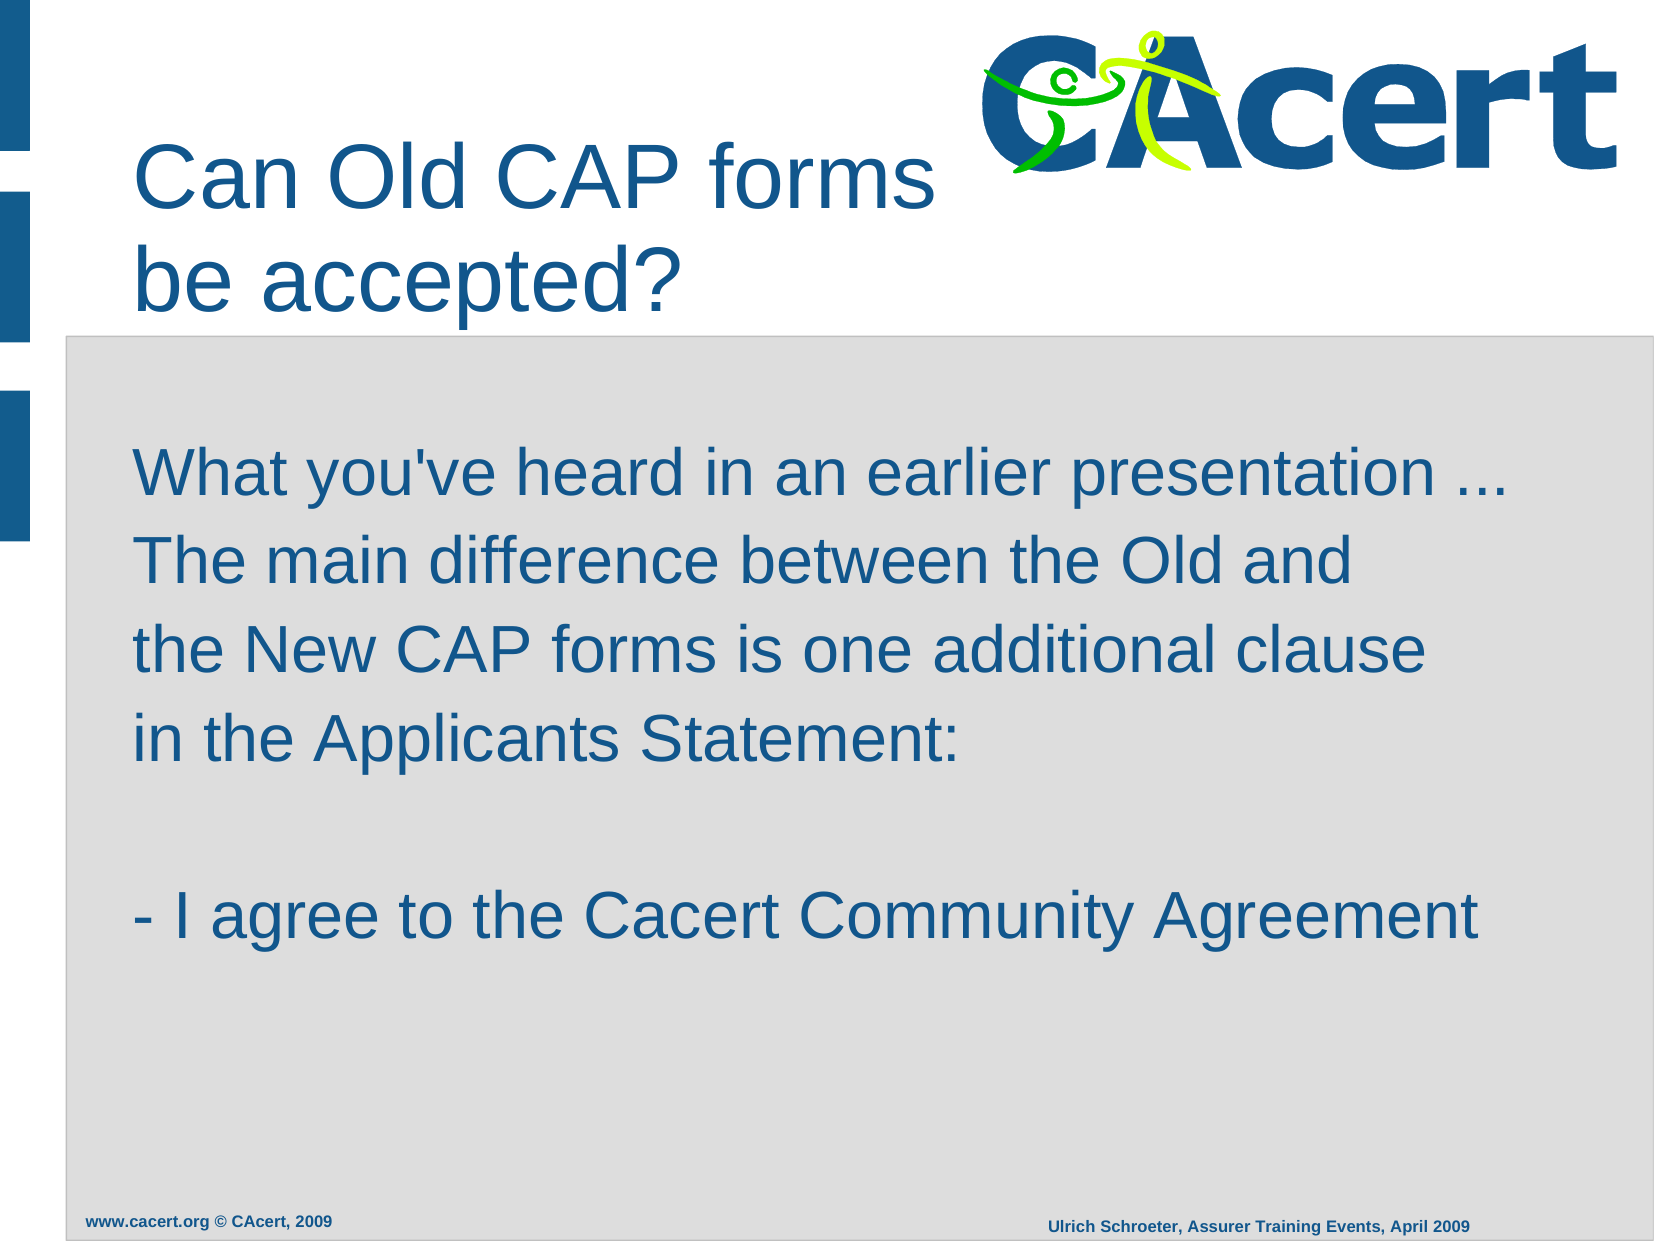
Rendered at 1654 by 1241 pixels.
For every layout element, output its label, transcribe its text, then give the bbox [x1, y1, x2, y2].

text_box Can Old CAP forms be accepted? [118, 118, 954, 339]
text_box What you've heard in an earlier presentation ... The main difference between the Old and the New CAP forms is one additional clause in the Applicants Statement: - I agree to the Cacert Community Agreement [118, 413, 1597, 961]
